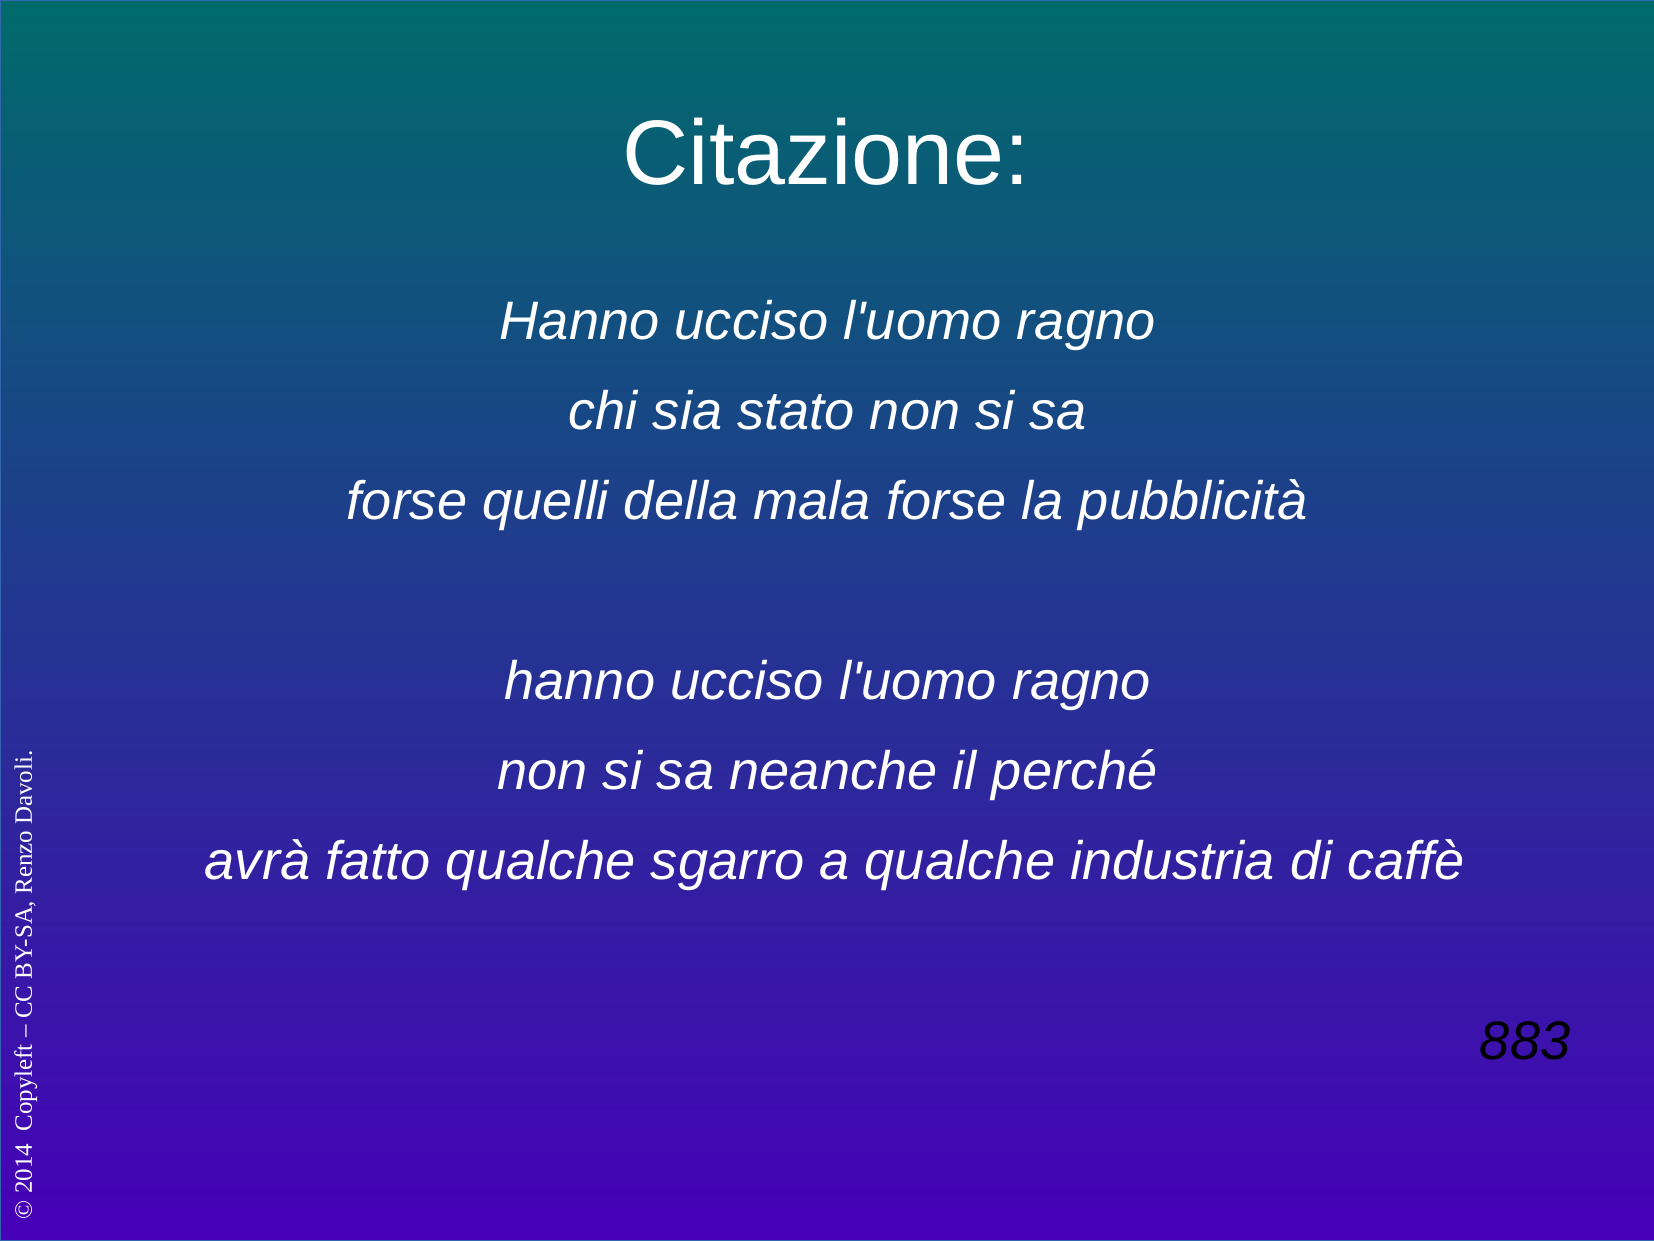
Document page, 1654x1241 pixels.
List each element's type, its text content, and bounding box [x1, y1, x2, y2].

list Hanno ucciso l'uomo ragno chi sia stato non si sa forse quelli della mala forse la pubblicità hanno ucciso l'uomo ragno non si sa neanche il perché avrà fatto qualche sgarro a qualche industria di caffè 883 [82, 290, 1571, 1094]
title Citazione: [82, 56, 1571, 250]
